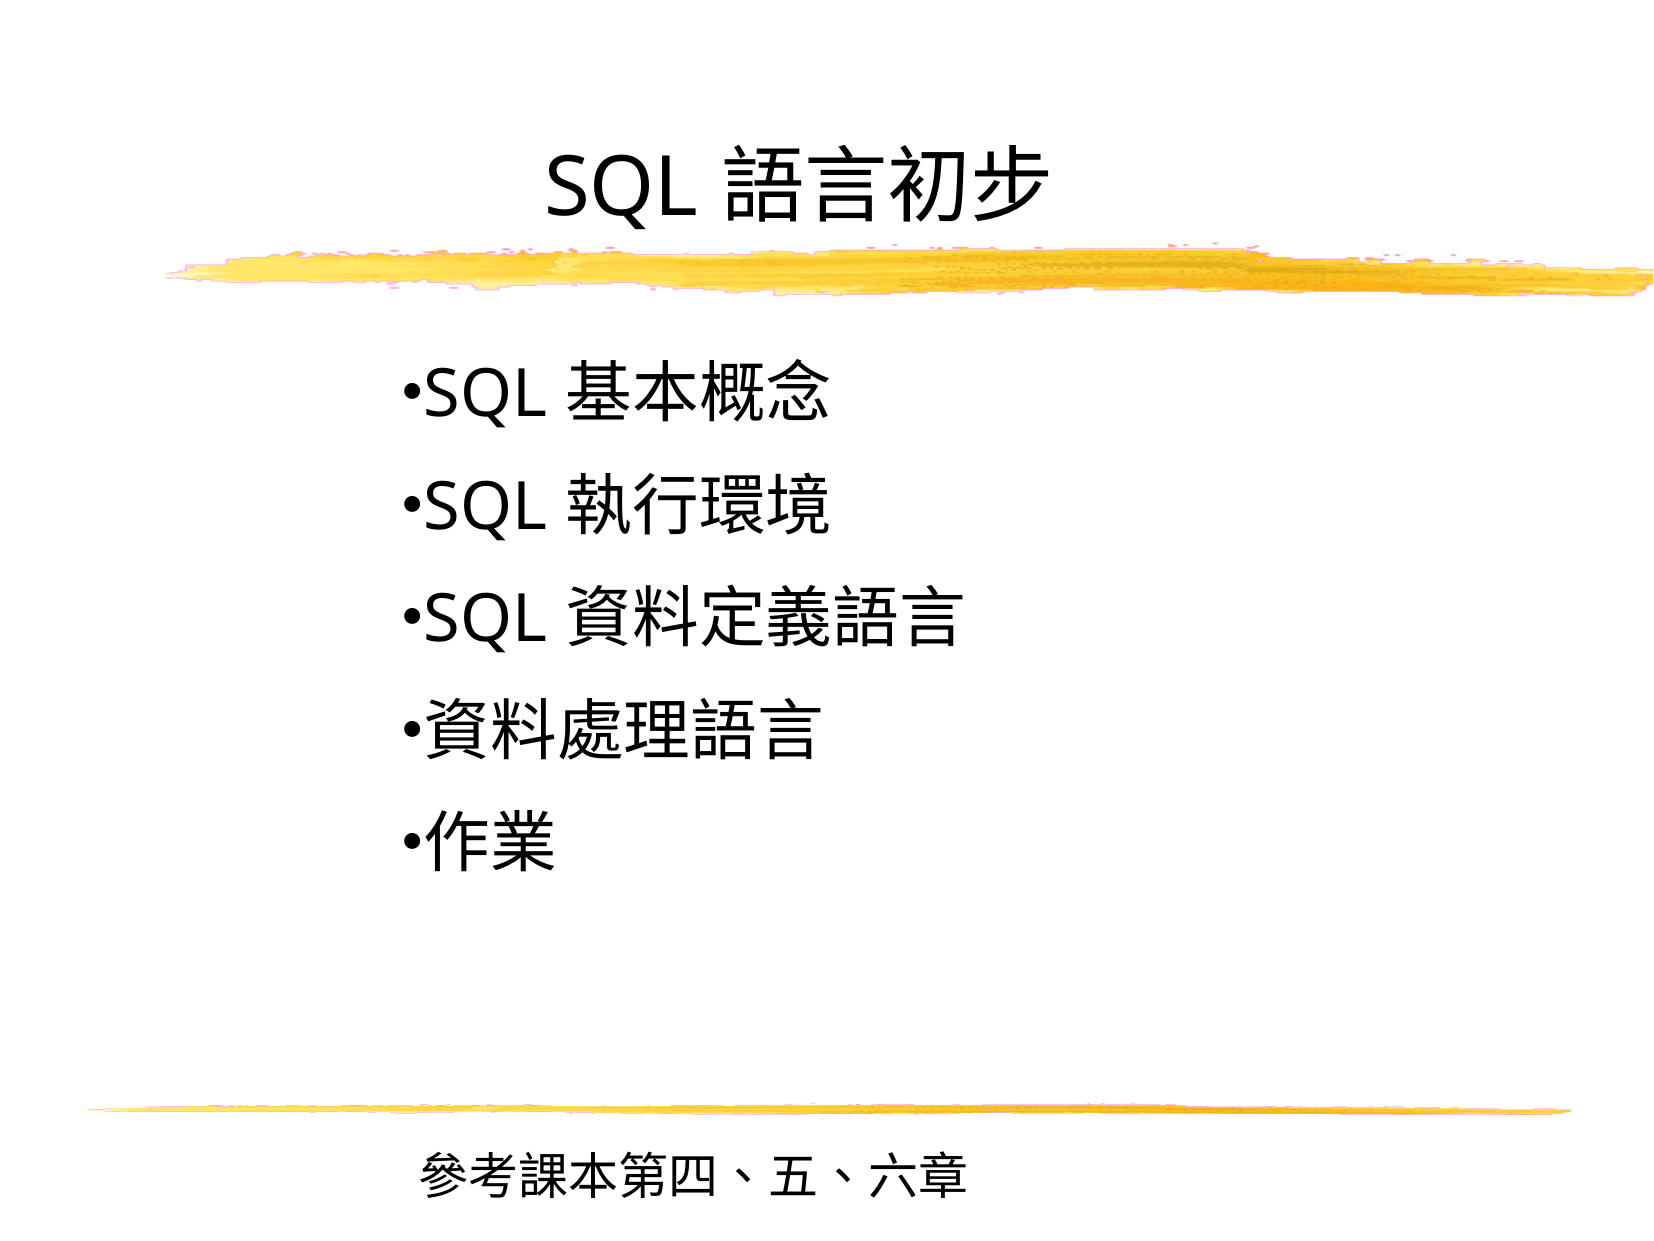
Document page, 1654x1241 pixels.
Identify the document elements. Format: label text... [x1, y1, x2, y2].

picture [82, 1102, 1571, 1117]
title SQL語言初步 [96, 41, 1502, 249]
list SQL基本概念 SQL執行環境 SQL資料定義語言 資料處理語言 作業 [385, 330, 1461, 1061]
picture [165, 237, 1654, 308]
text_box 參考課本第四、五、六章 [418, 1130, 969, 1191]
